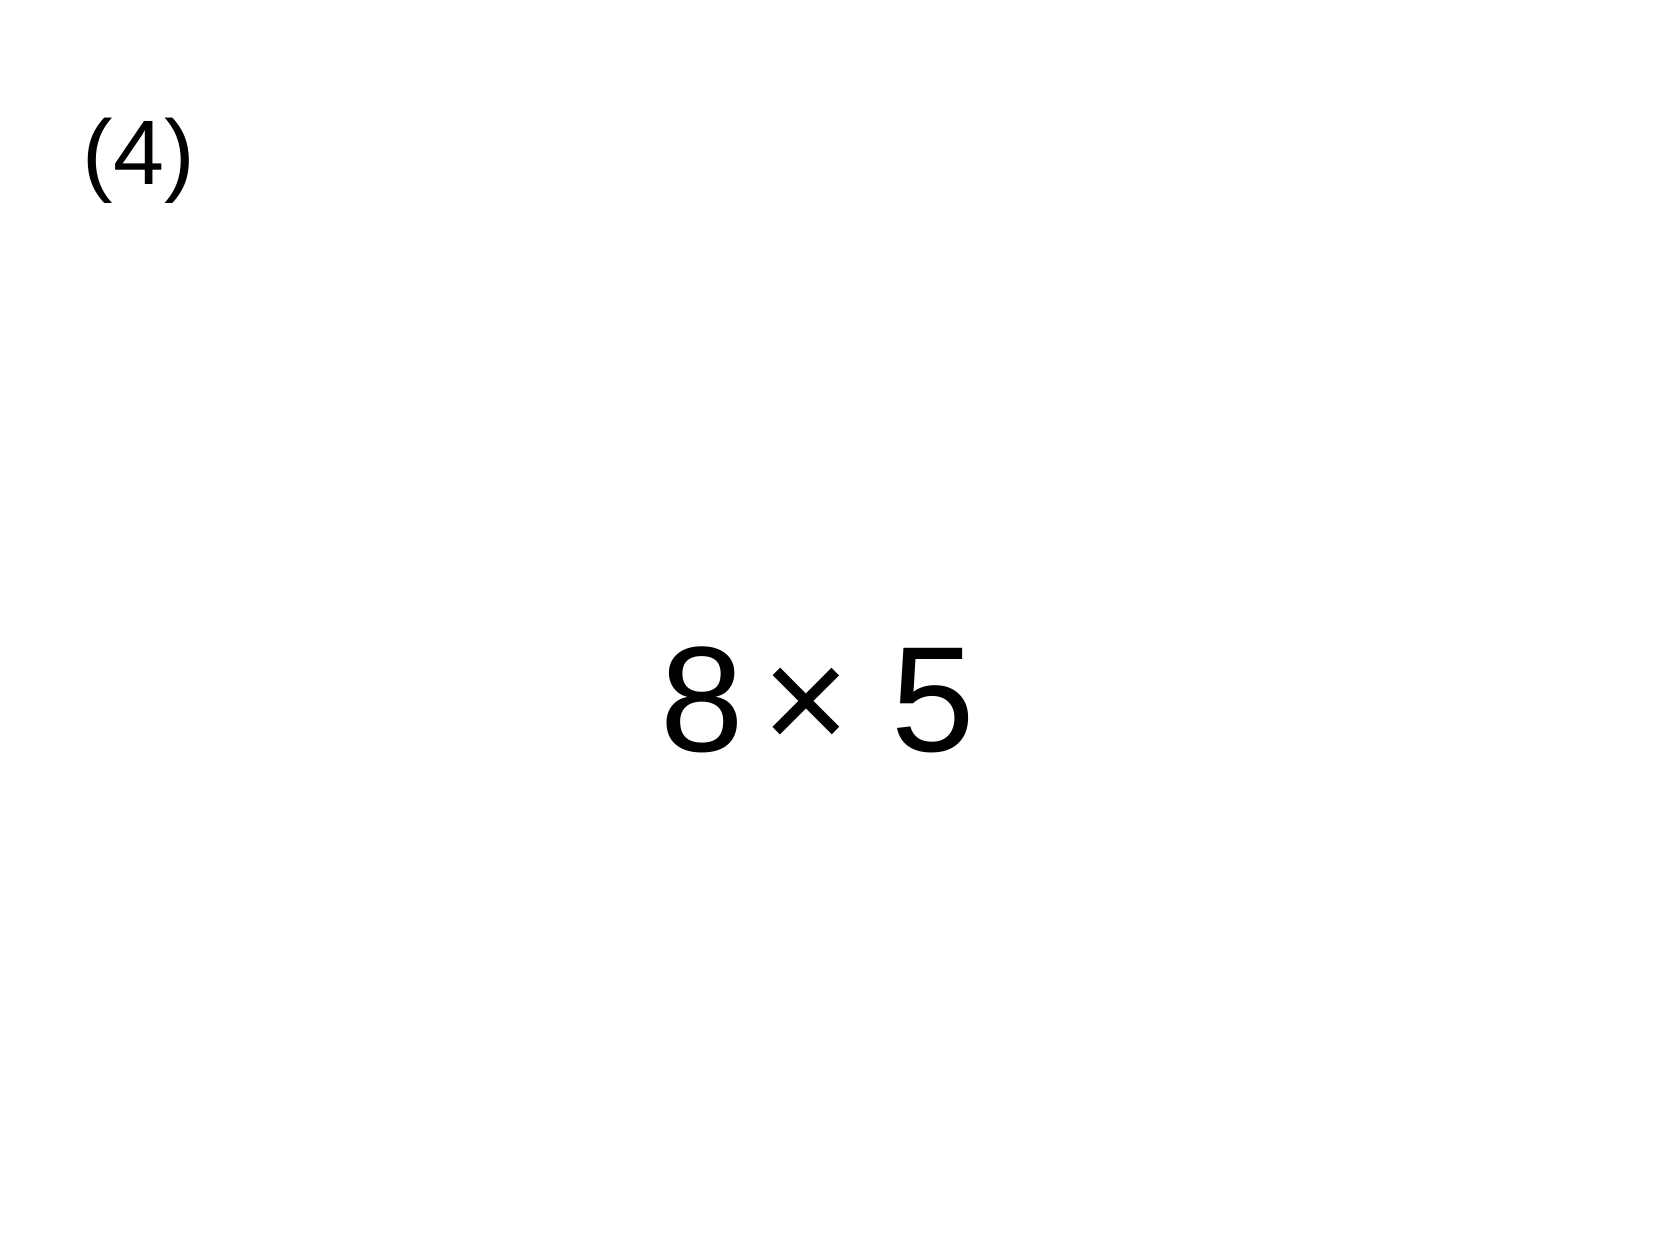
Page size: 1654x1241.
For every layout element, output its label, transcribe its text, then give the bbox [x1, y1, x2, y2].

subtitle 8 × 5 [82, 297, 1571, 1102]
title (4) [82, 56, 1571, 250]
